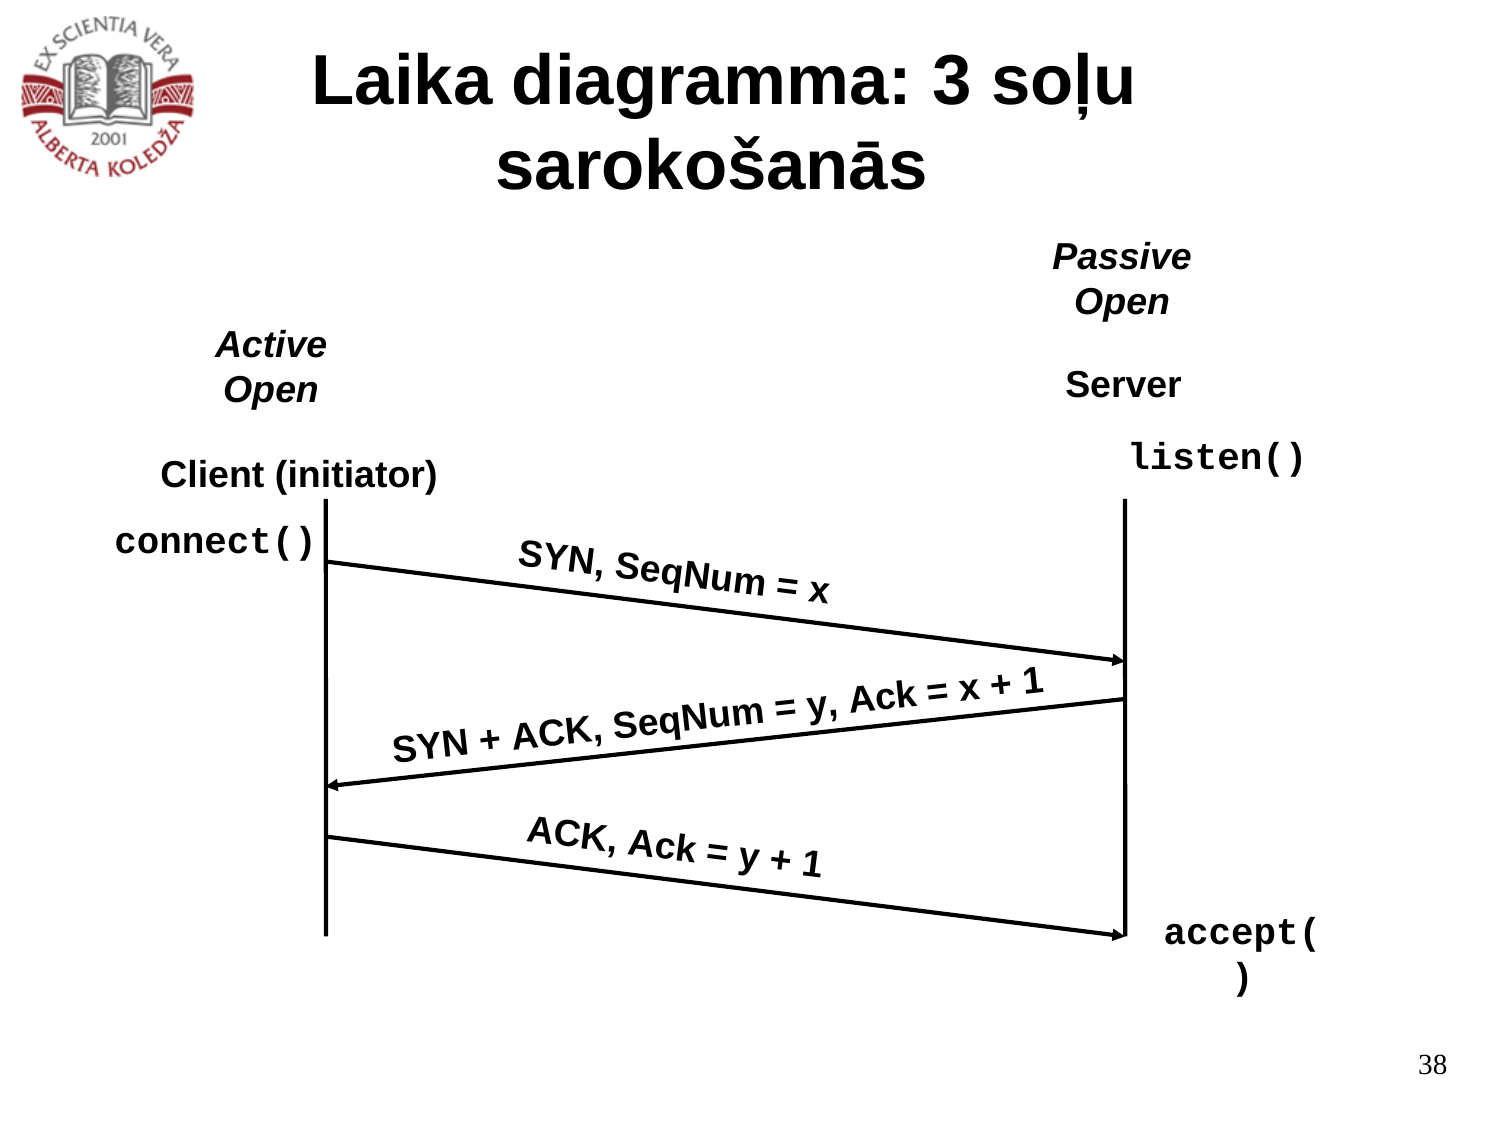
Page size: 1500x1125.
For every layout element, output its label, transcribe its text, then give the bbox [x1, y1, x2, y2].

text_box Passive Open [1037, 224, 1207, 330]
picture [21, 16, 194, 177]
text_box accept() [1137, 899, 1348, 1005]
title Laika diagramma: 3 soļu sarokošanās [50, 26, 1374, 212]
text_box Client (initiator) [145, 442, 453, 503]
text_box <skaitlis> [1312, 1037, 1463, 1101]
text_box ACK, Ack = y + 1 [509, 795, 842, 896]
text_box Server [1050, 353, 1197, 413]
text_box connect() [99, 508, 332, 569]
text_box Active Open [200, 312, 343, 418]
text_box SYN, SeqNum = x [500, 519, 849, 622]
text_box SYN + ACK, SeqNum = y, Ack = x + 1 [373, 645, 1061, 780]
text_box listen() [1112, 424, 1323, 485]
